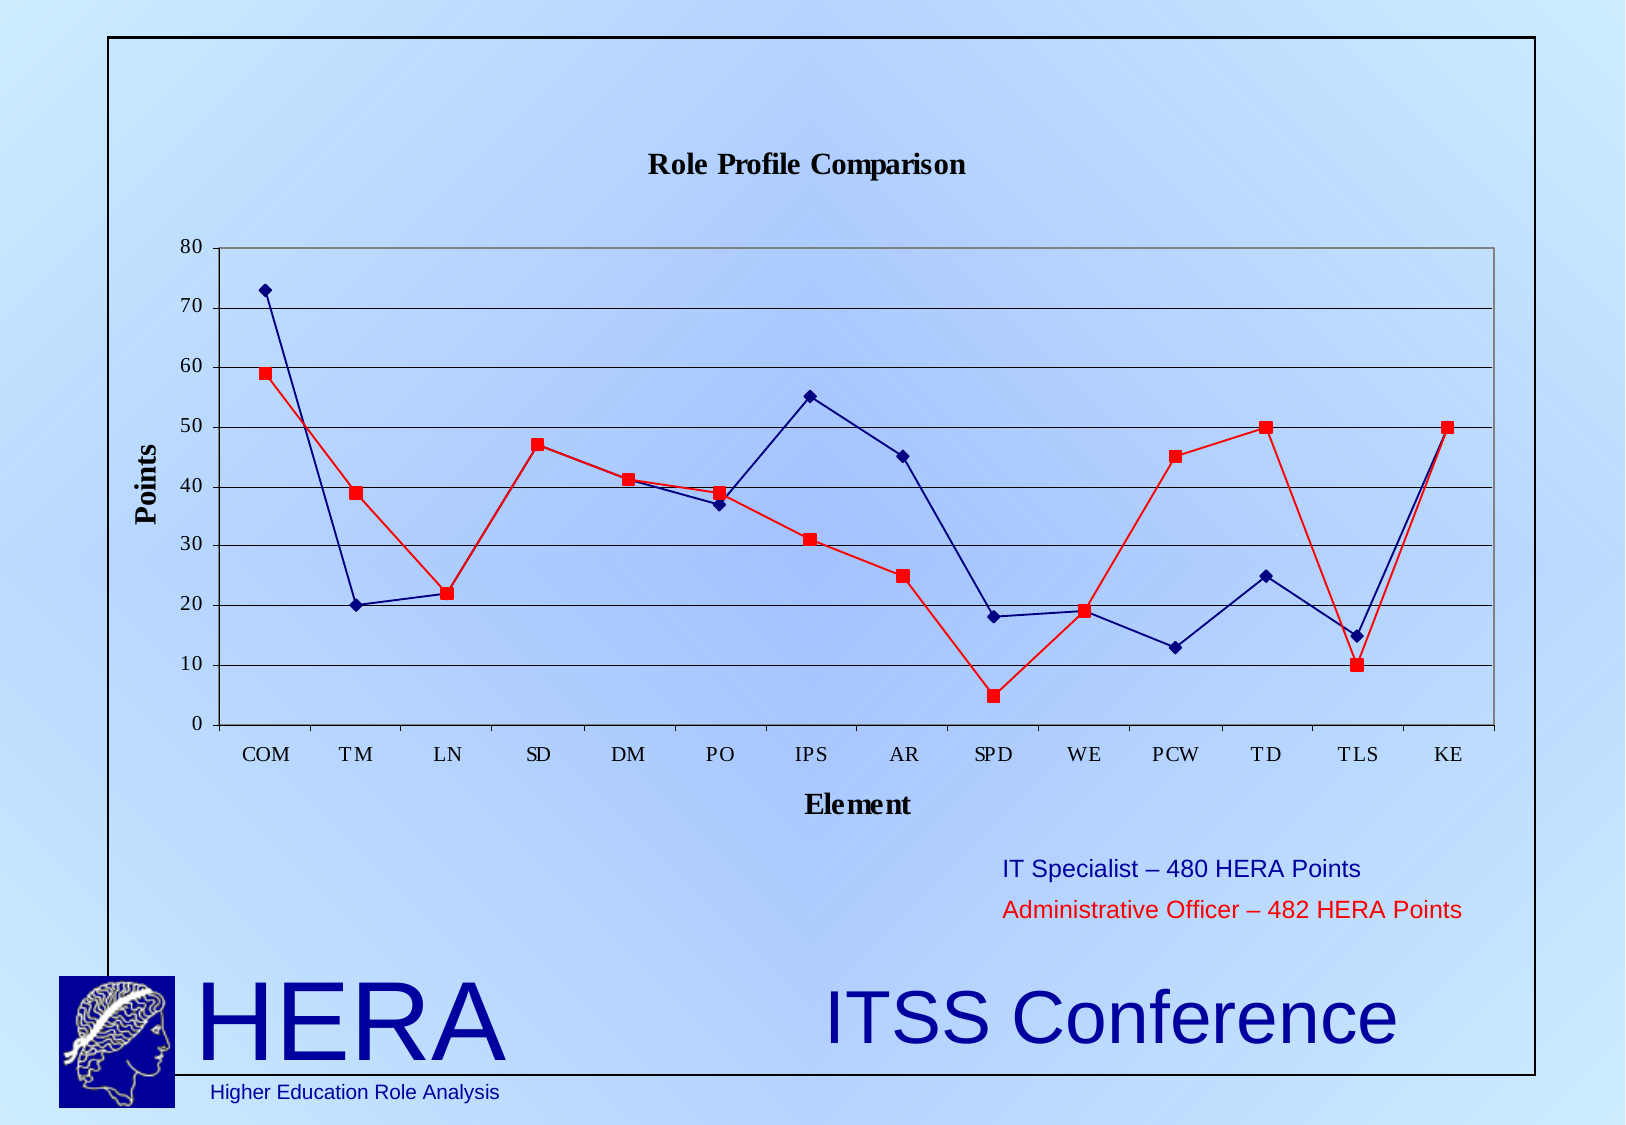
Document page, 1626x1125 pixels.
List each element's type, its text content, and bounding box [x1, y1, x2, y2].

text_box IT Specialist – 480 HERA Points Administrative Officer – 482 HERA Points [987, 849, 1488, 932]
picture [59, 976, 175, 1108]
